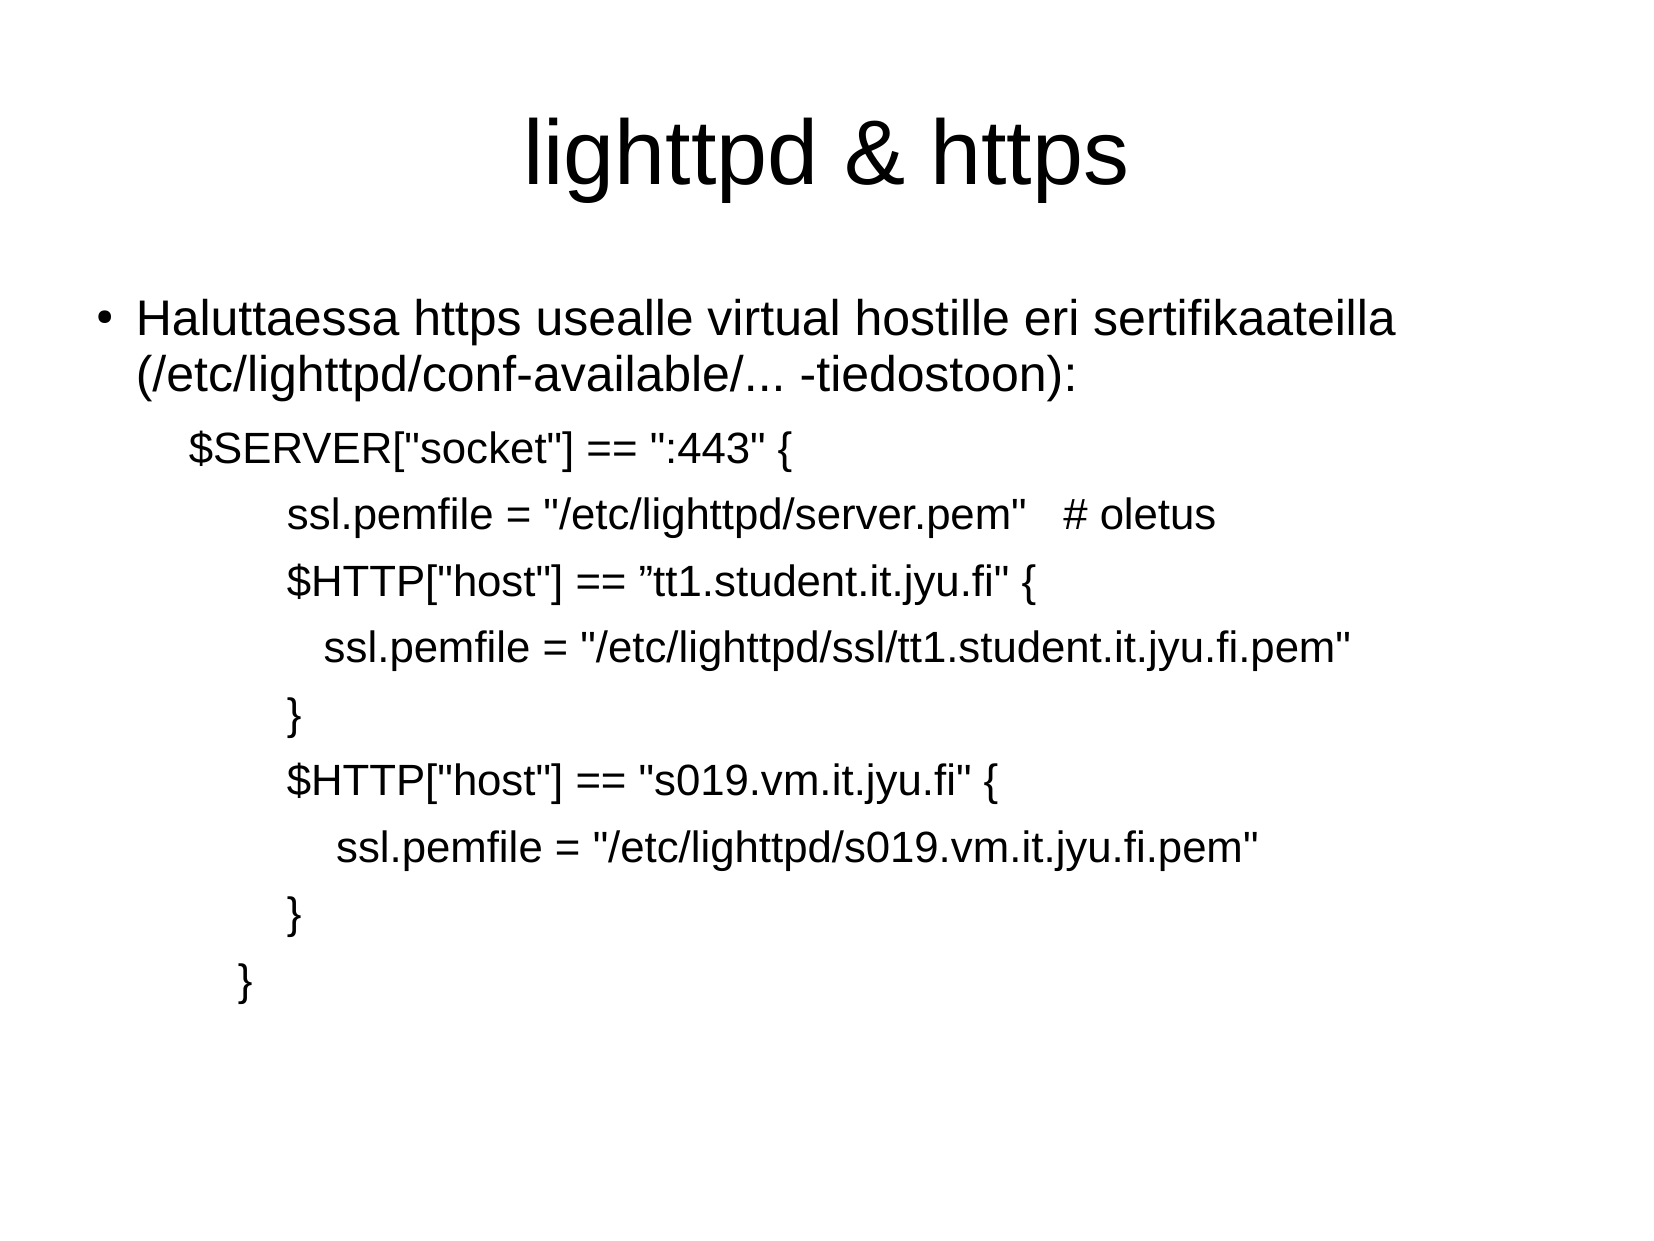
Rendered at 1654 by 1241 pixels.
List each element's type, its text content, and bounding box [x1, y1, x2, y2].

title lighttpd & https [82, 49, 1571, 257]
list Haluttaessa https usealle virtual hostille eri sertifikaateilla (/etc/lighttpd/conf-available/... -tiedostoon): $SERVER["socket"] == ":443" { ssl.pemfile = "/etc/lighttpd/server.pem" # oletus $HTTP["host"] == ”tt1.student.it.jyu.fi" { ssl.pemfile = "/etc/lighttpd/ssl/tt1.student.it.jyu.fi.pem" } $HTTP["host"] == "s019.vm.it.jyu.fi" { ssl.pemfile = "/etc/lighttpd/s019.vm.it.jyu.fi.pem" } } [82, 290, 1571, 1010]
